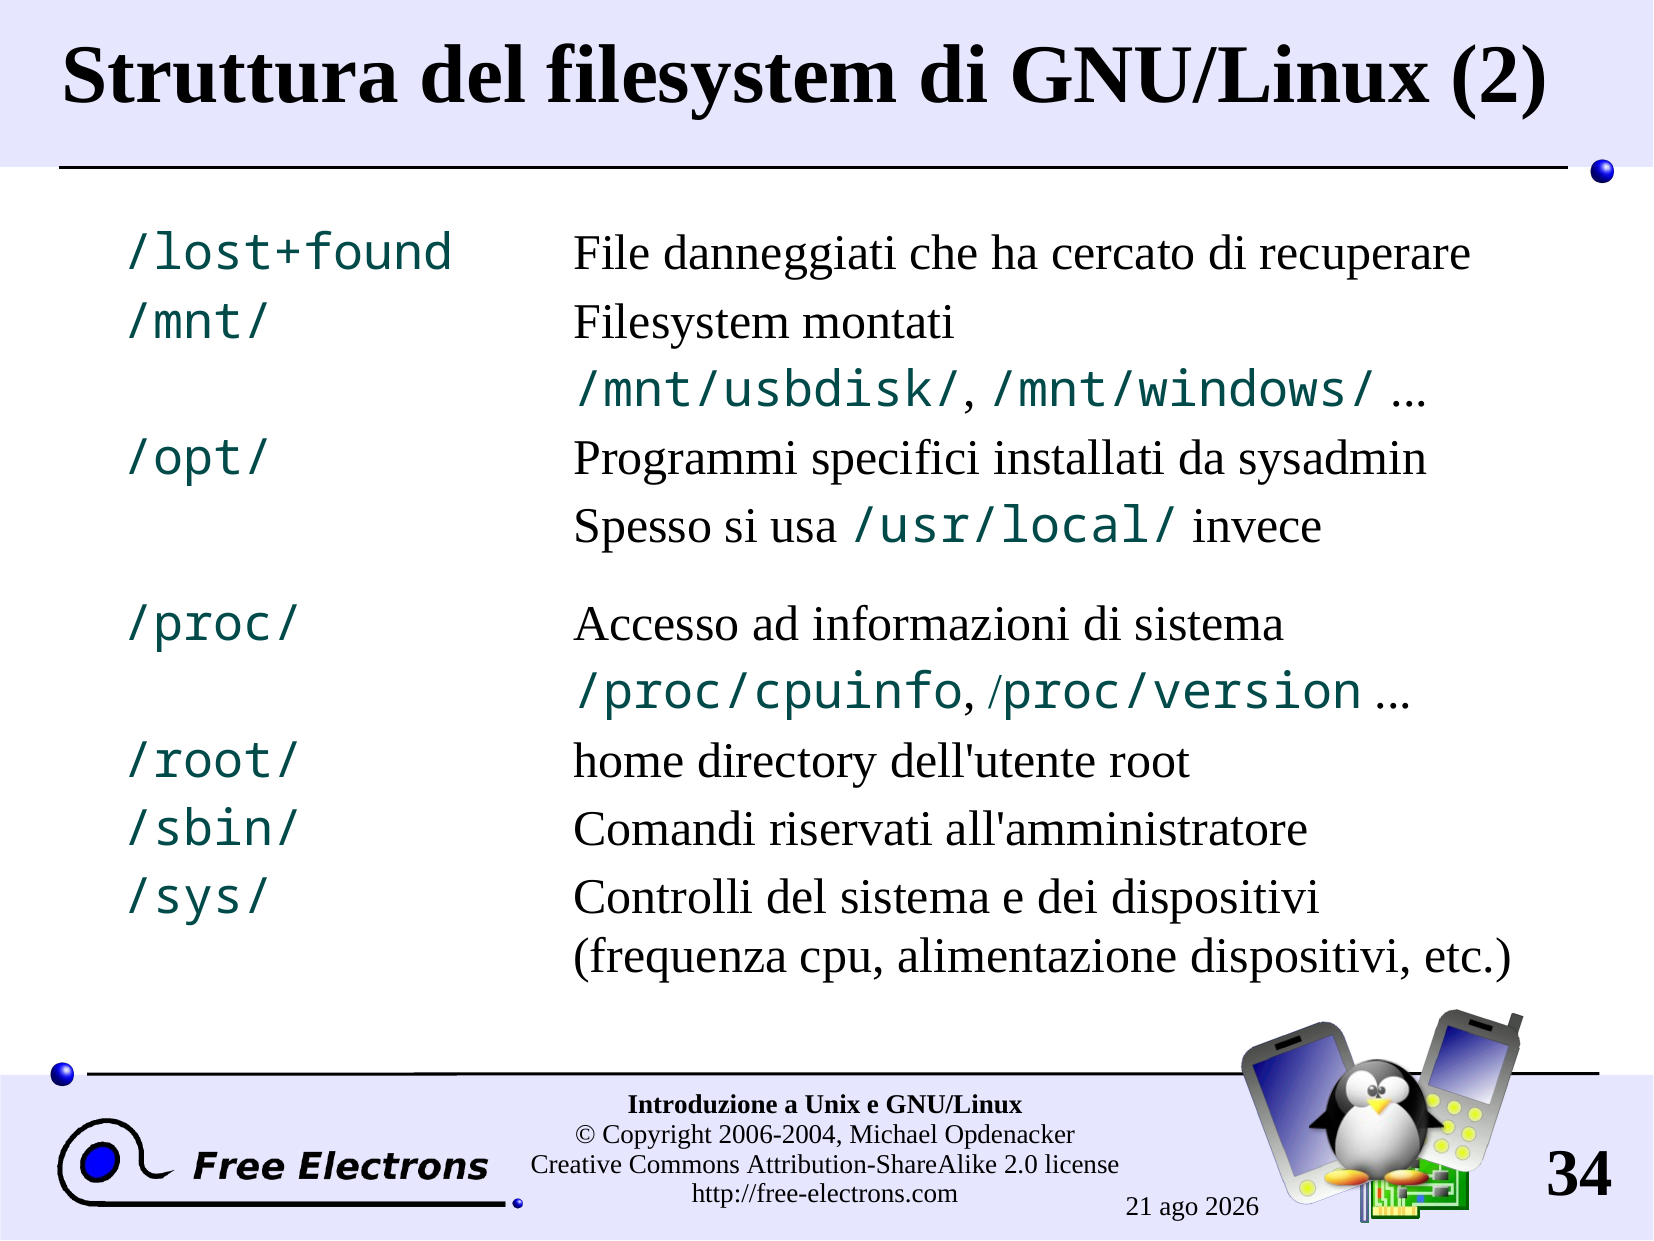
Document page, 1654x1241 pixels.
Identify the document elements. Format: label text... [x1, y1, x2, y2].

list /lost+found File danneggiati che ha cercato di recuperare /mnt/ Filesystem montati /mnt/usbdisk/, /mnt/windows/ ... /opt/ Programmi specifici installati da sysadmin Spesso si usa /usr/local/ invece /proc/ Accesso ad informazioni di sistema /proc/cpuinfo, /proc/version ... /root/ home directory dell'utente root /sbin/ Comandi riservati all'amministratore /sys/ Controlli del sistema e dei dispositivi (frequenza cpu, alimentazione dispositivi, etc.) [105, 216, 1553, 1026]
picture [1225, 1026, 1534, 1241]
picture [50, 1107, 527, 1216]
title Struttura del filesystem di GNU/Linux (2) [60, 12, 1551, 138]
